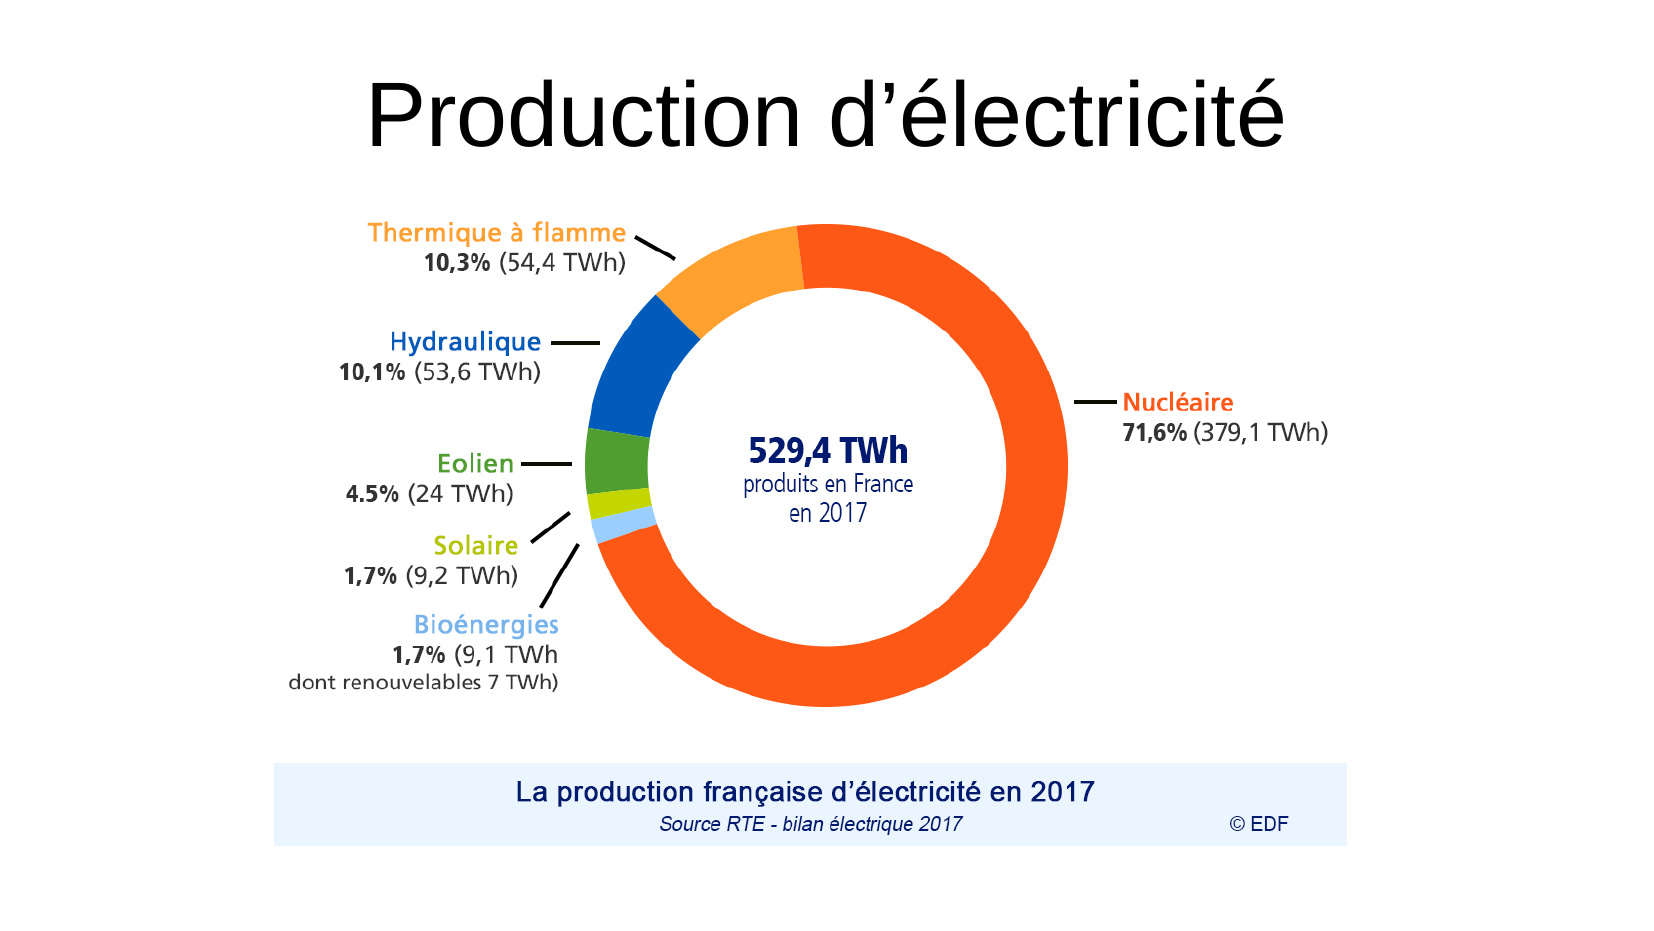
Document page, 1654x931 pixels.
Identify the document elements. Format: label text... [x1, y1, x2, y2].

title Production d’électricité [82, 37, 1571, 193]
picture [274, 212, 1347, 847]
